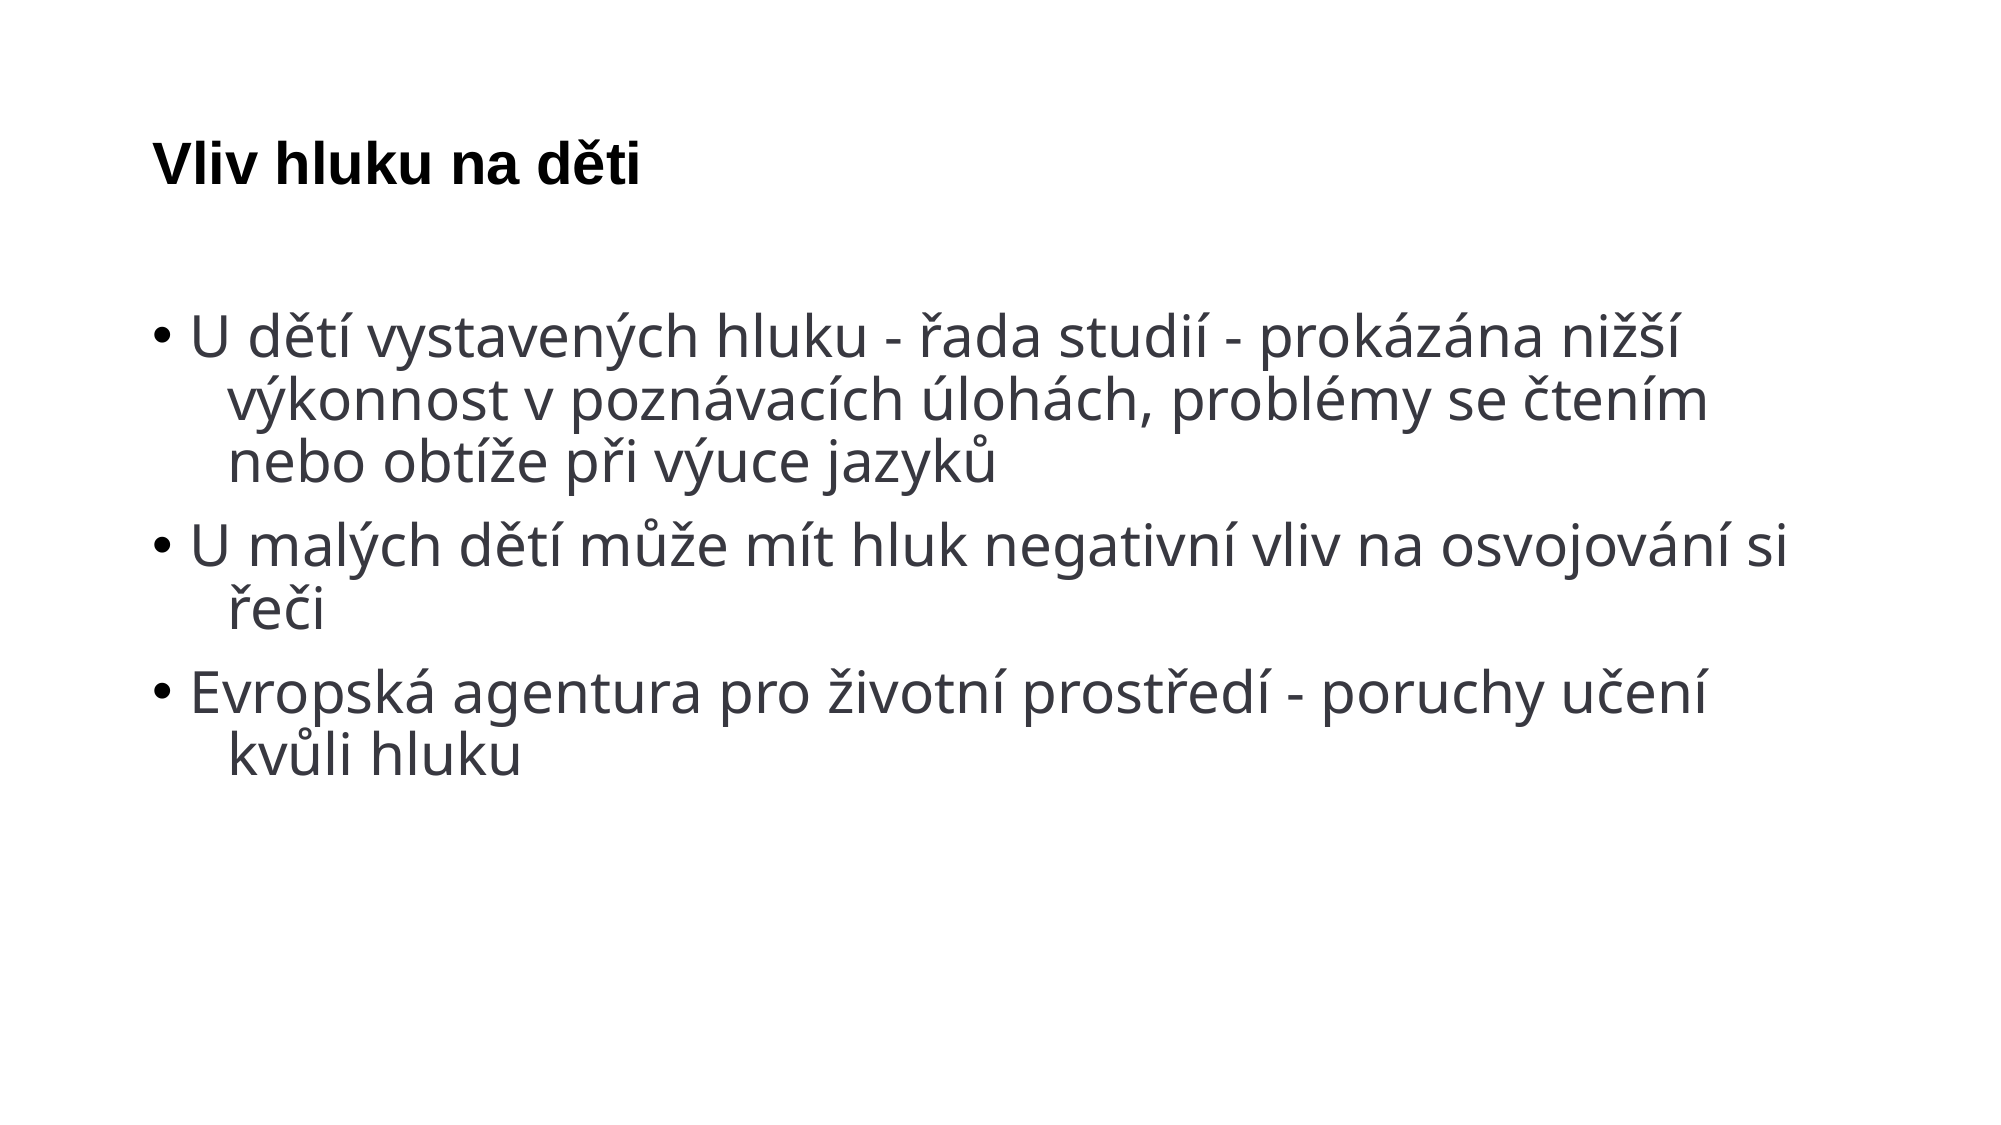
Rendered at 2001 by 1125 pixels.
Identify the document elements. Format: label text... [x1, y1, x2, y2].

title Vliv hluku na děti [137, 59, 1863, 278]
list U dětí vystavených hluku - řada studií - prokázána nižší výkonnost v poznávacích úlohách, problémy se čtením nebo obtíže při výuce jazyků U malých dětí může mít hluk negativní vliv na osvojování si řeči Evropská agentura pro životní prostředí - poruchy učení kvůli hluku [137, 299, 1863, 1066]
